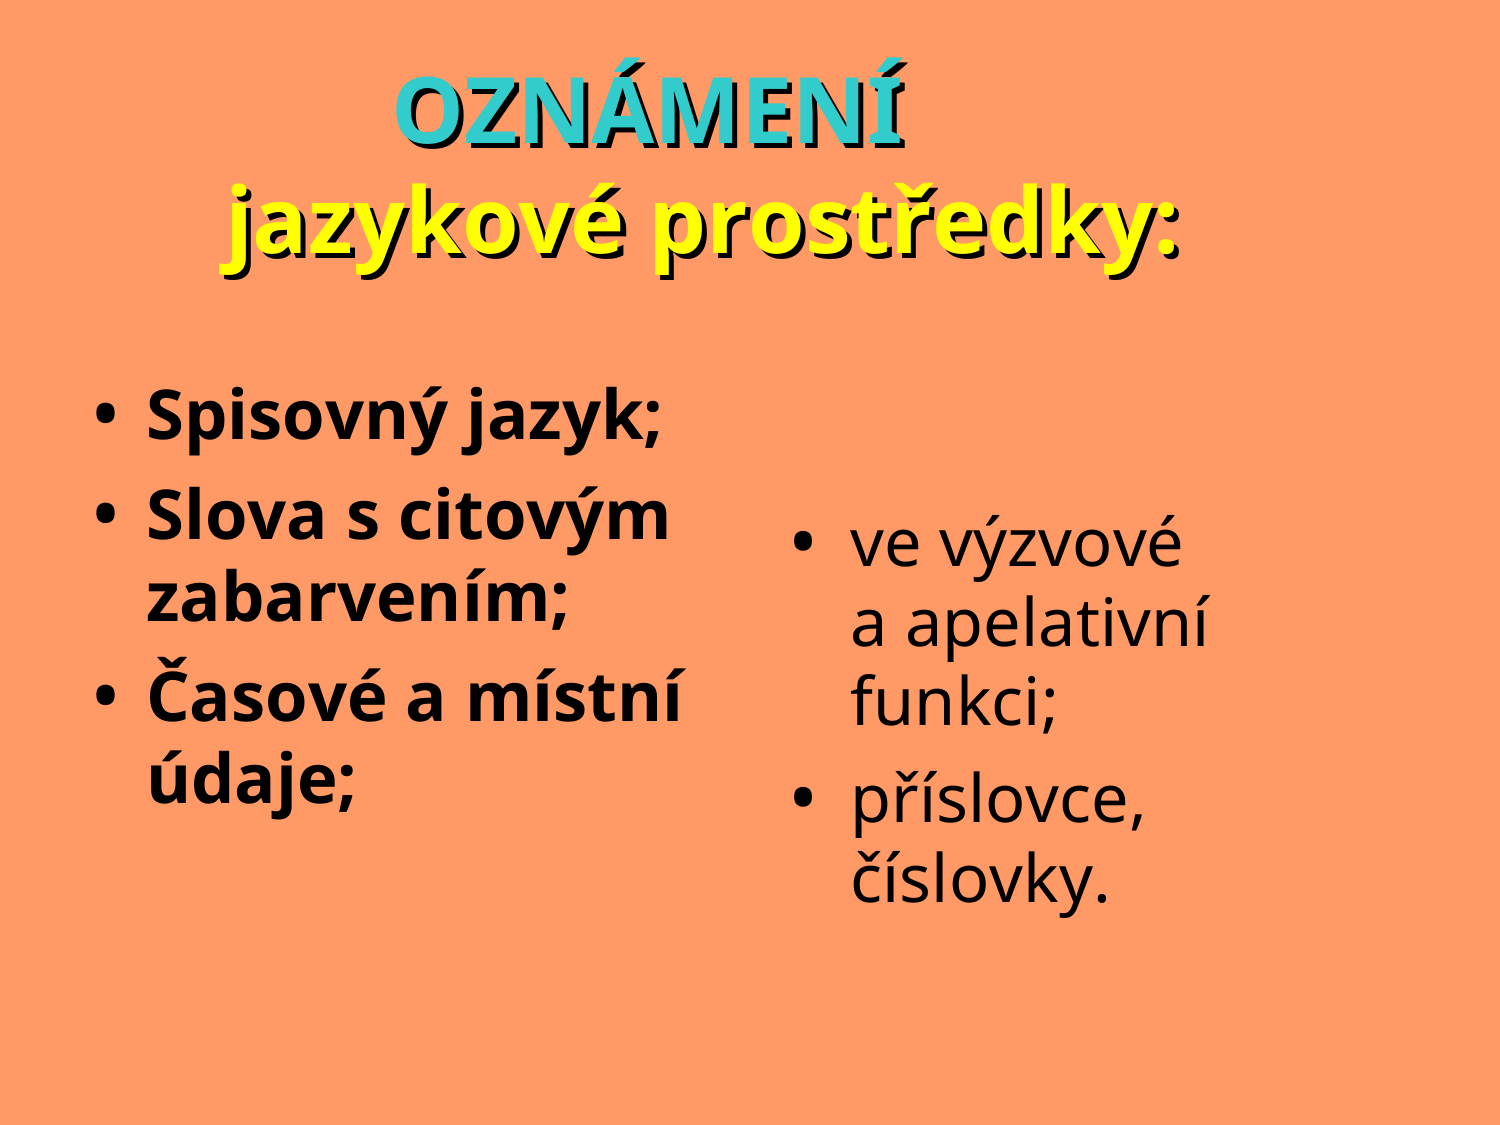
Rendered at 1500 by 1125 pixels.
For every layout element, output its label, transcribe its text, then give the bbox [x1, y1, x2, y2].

list ve výzvové a apelativní funkci; příslovce, číslovky. [762, 386, 1426, 1026]
title OZNÁMENÍ jazykové prostředky: [75, 43, 1426, 279]
list Spisovný jazyk; Slova s citovým zabarvením; Časové a místní údaje; [75, 363, 738, 1125]
